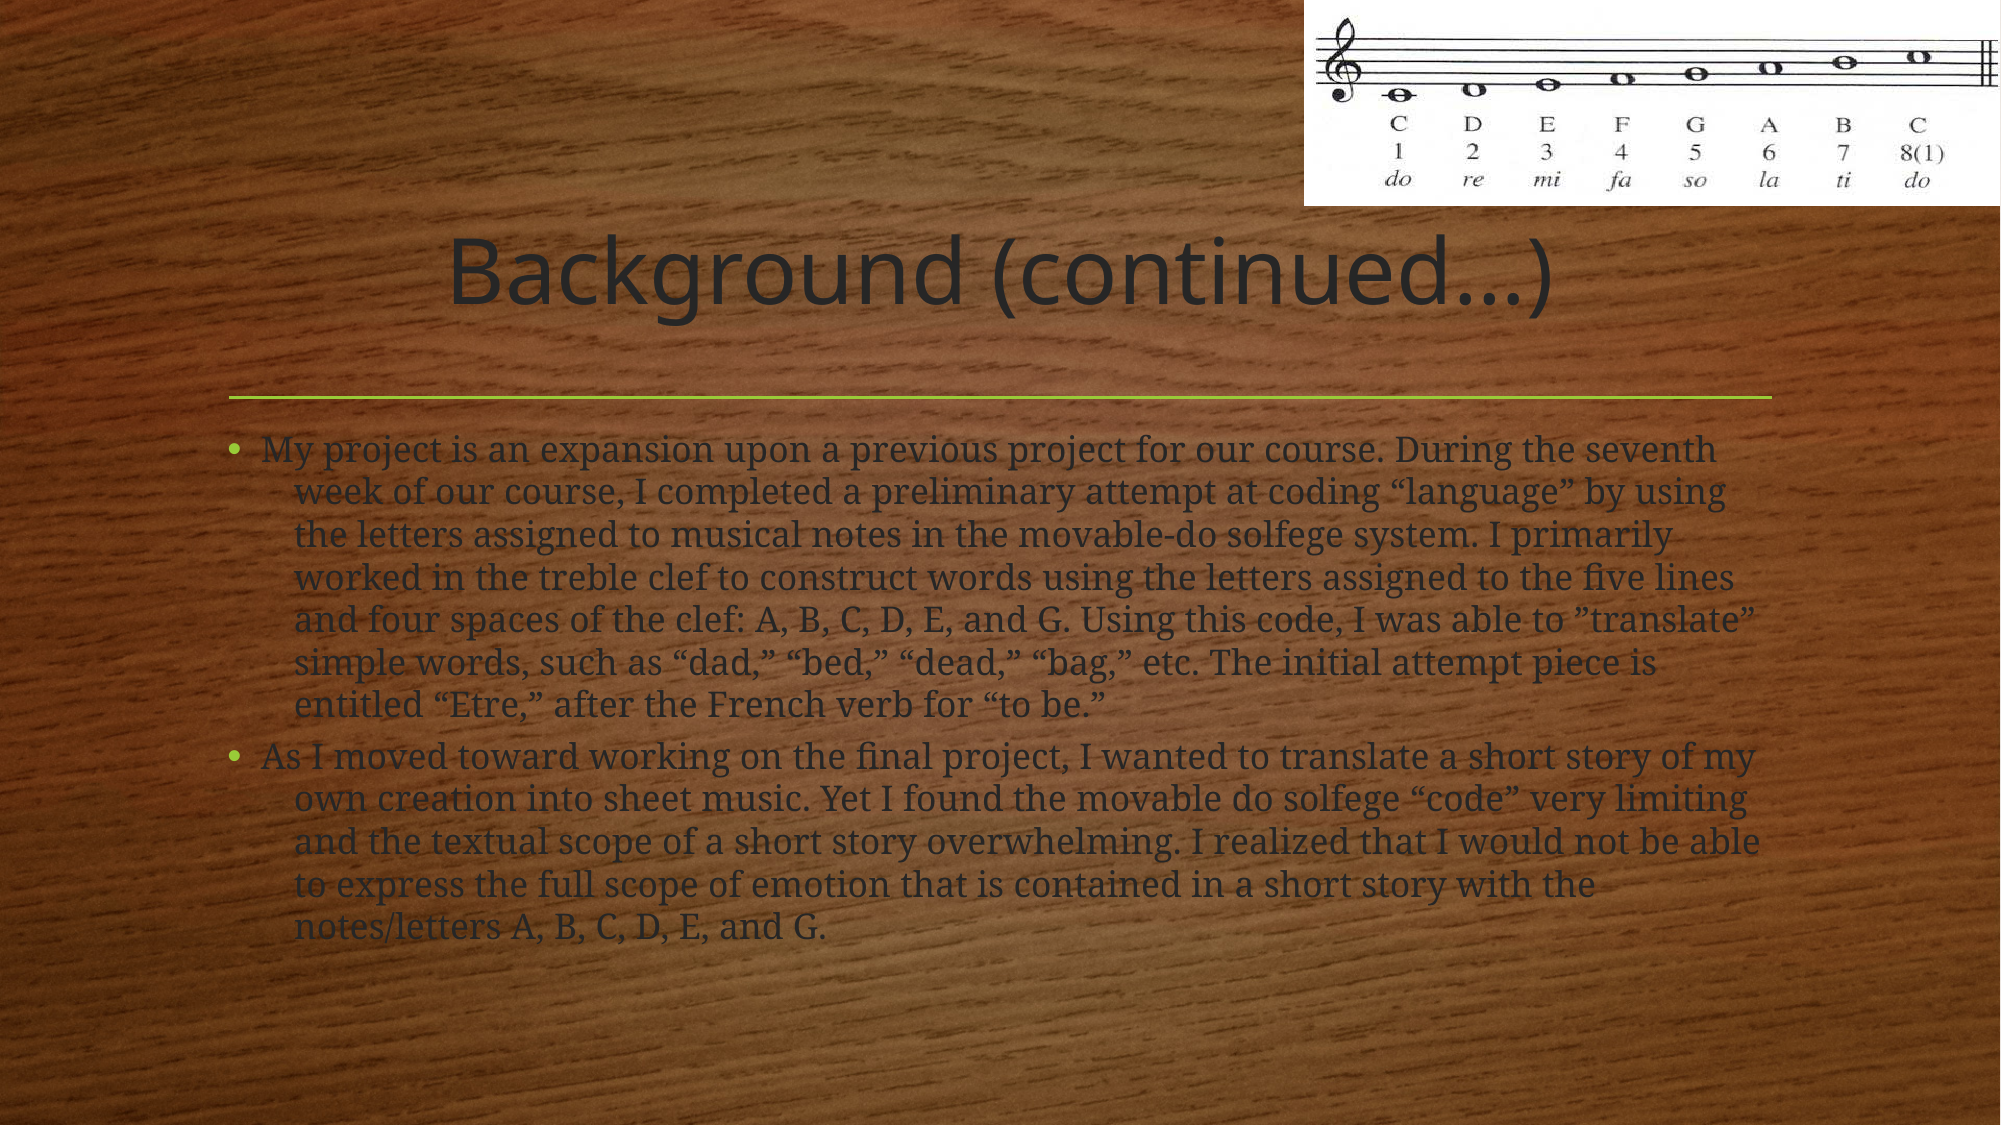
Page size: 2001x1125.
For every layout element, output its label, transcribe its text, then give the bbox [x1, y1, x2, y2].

list My project is an expansion upon a previous project for our course. During the seventh week of our course, I completed a preliminary attempt at coding “language” by using the letters assigned to musical notes in the movable-do solfege system. I primarily worked in the treble clef to construct words using the letters assigned to the five lines and four spaces of the clef: A, B, C, D, E, and G. Using this code, I was able to ”translate” simple words, such as “dad,” “bed,” “dead,” “bag,” etc. The initial attempt piece is entitled “Etre,” after the French verb for “to be.” As I moved toward working on the final project, I wanted to translate a short story of my own creation into sheet music. Yet I found the movable do solfege “code” very limiting and the textual scope of a short story overwhelming. I realized that I would not be able to express the full scope of emotion that is contained in a short story with the notes/letters A, B, C, D, E, and G. [212, 419, 1788, 964]
picture [1304, 0, 2000, 206]
title Background (continued…) [212, 161, 1788, 376]
